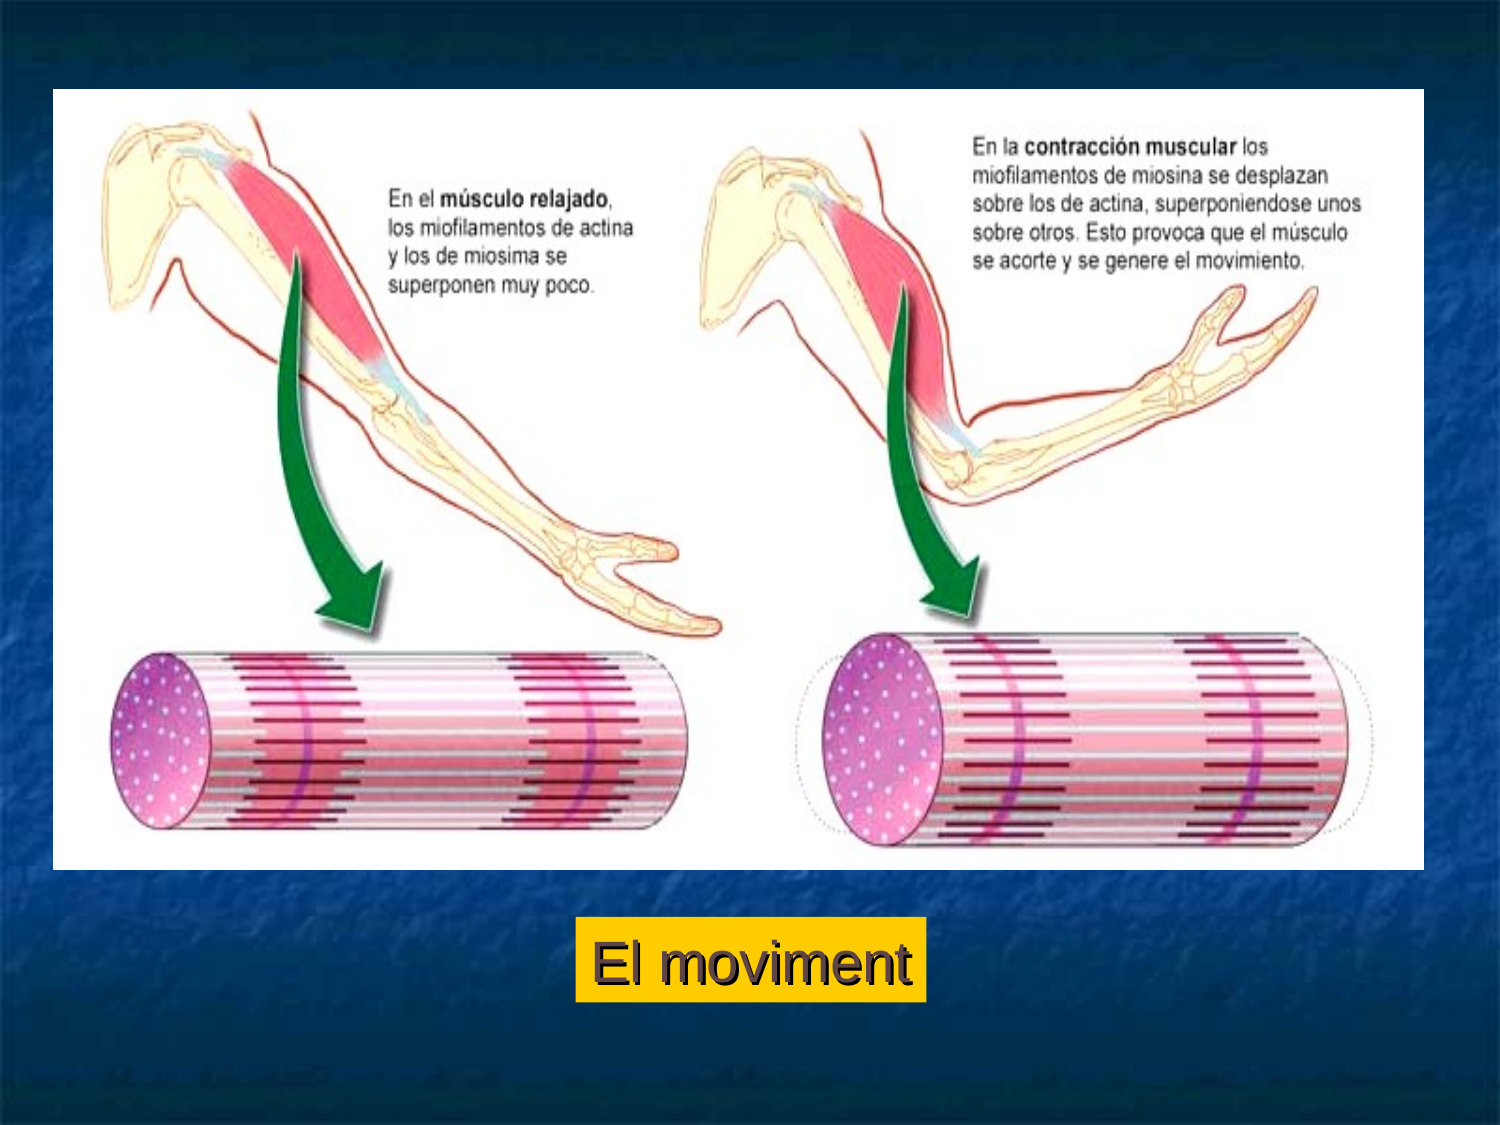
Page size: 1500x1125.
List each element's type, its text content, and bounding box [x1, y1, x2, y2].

text_box El moviment [575, 916, 927, 1003]
picture [0, 0, 1500, 1125]
